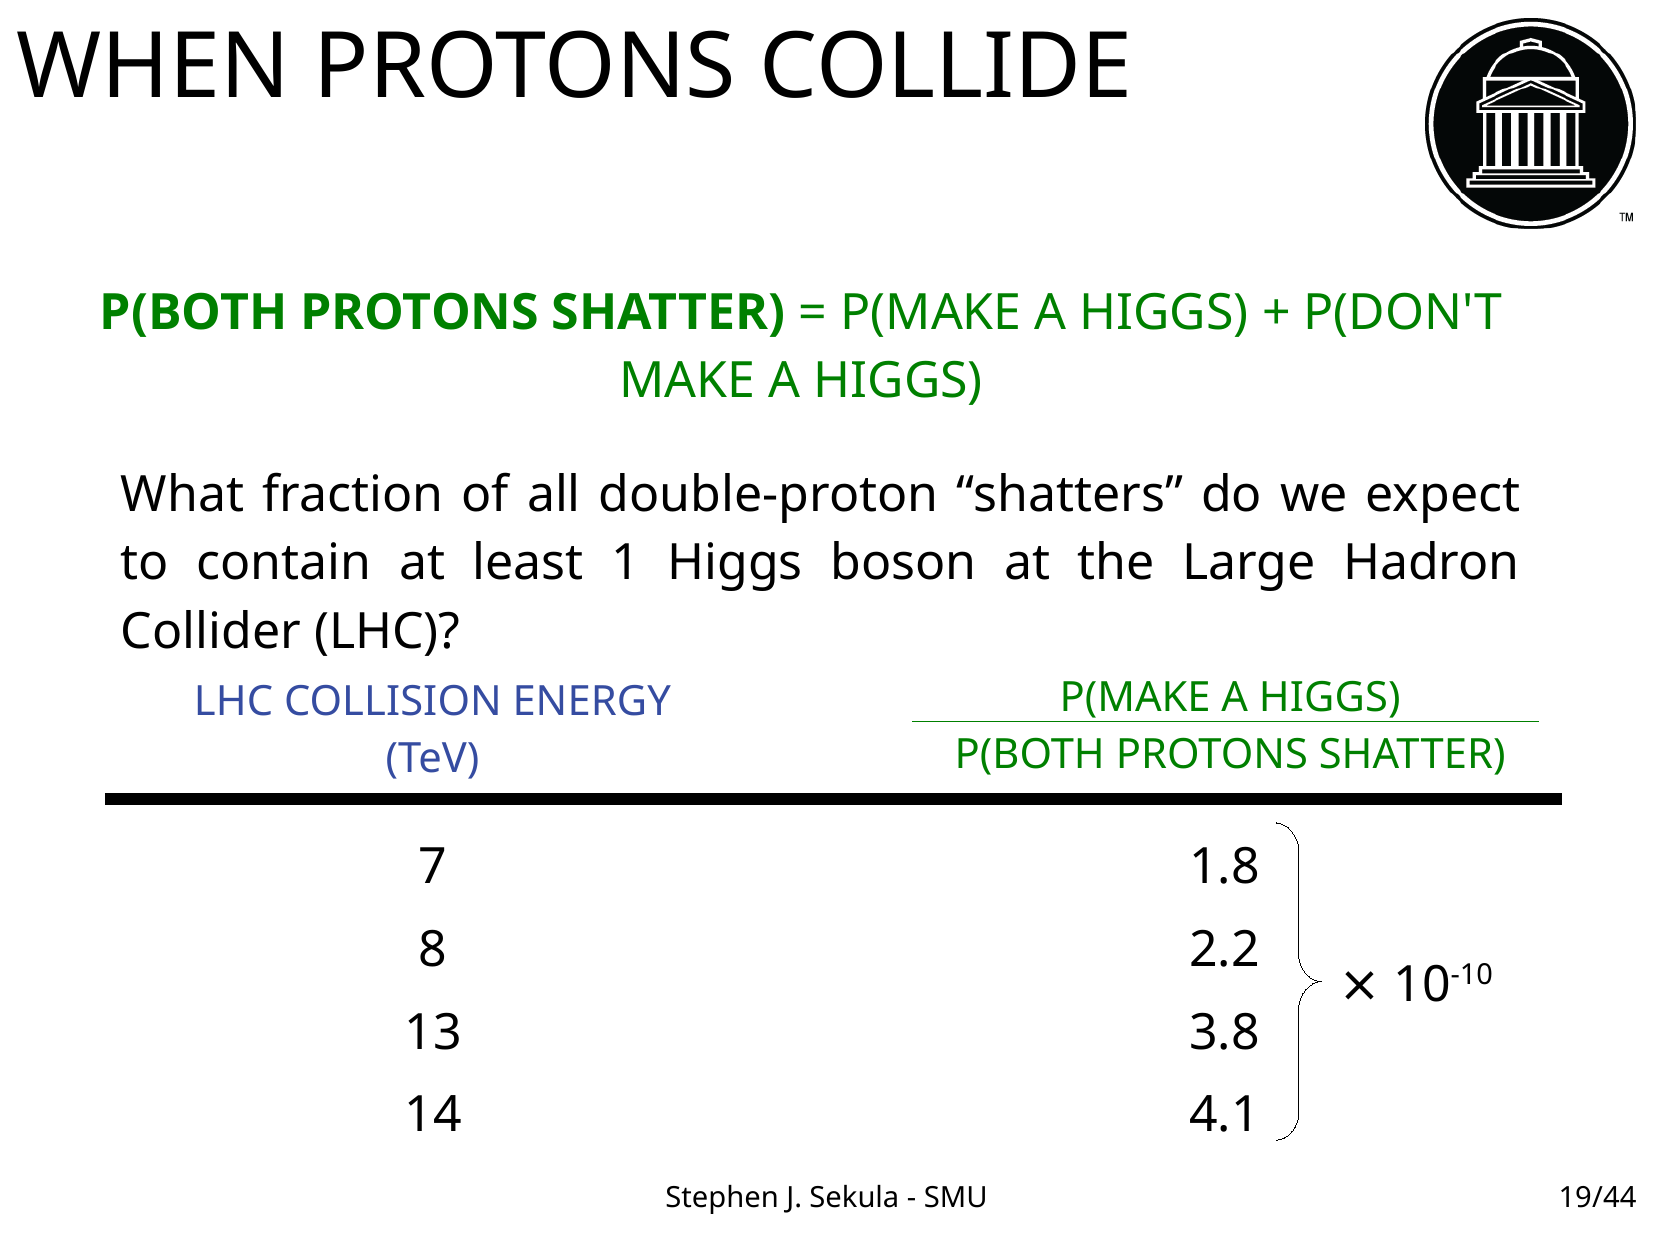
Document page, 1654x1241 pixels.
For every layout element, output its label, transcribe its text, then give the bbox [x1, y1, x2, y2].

text_box 2.2 [1145, 905, 1304, 986]
text_box 13 [354, 988, 512, 1068]
text_box What fraction of all double-proton “shatters” do we expect to contain at least 1 Higgs boson at the Large Hadron Collider (LHC)? [106, 450, 1536, 660]
text_box 4.1 [1146, 1071, 1304, 1151]
text_box 3.8 [1145, 988, 1304, 1068]
text_box 8 [354, 905, 512, 986]
text_box LHC COLLISION ENERGY (TeV) [136, 663, 729, 786]
text_box 1.8 [1145, 822, 1304, 903]
title WHEN PROTONS COLLIDE [16, 0, 1415, 257]
text_box ⨯ 10-10 [1303, 940, 1529, 1020]
text_box 14 [354, 1071, 512, 1151]
text_box 7 [354, 822, 512, 903]
text_box P(BOTH PROTONS SHATTER) = P(MAKE A HIGGS) + P(DON'T MAKE A HIGGS) [39, 268, 1563, 413]
picture [1425, 18, 1636, 229]
text_box P(MAKE A HIGGS) P(BOTH PROTONS SHATTER) [883, 659, 1578, 783]
